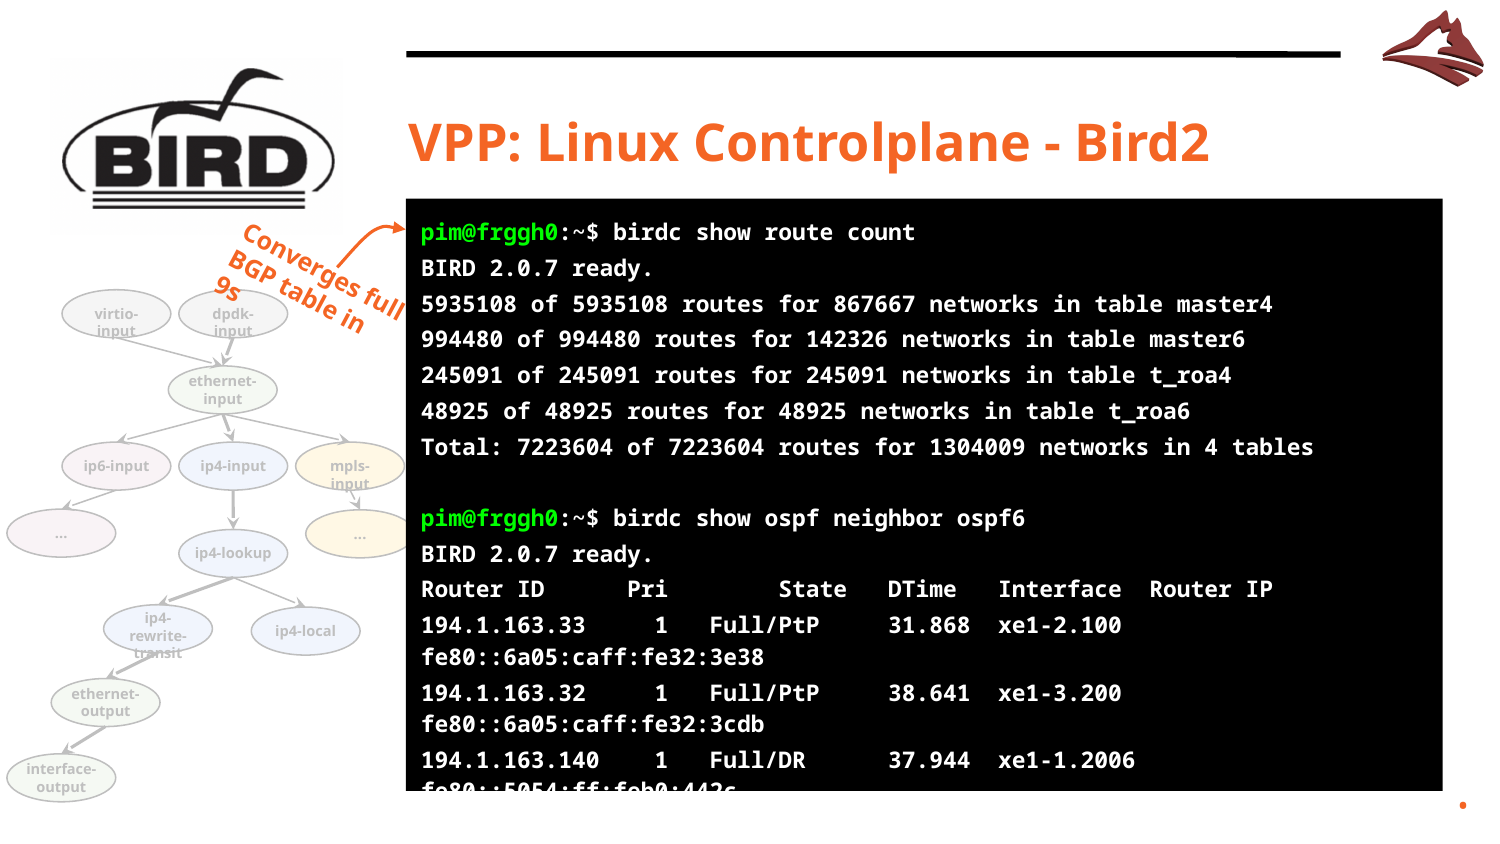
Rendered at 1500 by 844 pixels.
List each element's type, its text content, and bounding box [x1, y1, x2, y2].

text_box Converges full BGP table in 9s [189, 195, 431, 400]
title VPP: Linux Controlplane - Bird2 [393, 94, 1431, 199]
text_box ip4-local [345, 643, 361, 655]
text_box [6, 253, 405, 818]
picture [1382, 10, 1484, 87]
list pim@frggh0:~$ birdc show route count BIRD 2.0.7 ready. 5935108 of 5935108 routes for 867667 networks in table master4 994480 of 994480 routes for 142326 networks in table master6 245091 of 245091 routes for 245091 networks in table t_roa4 48925 of 48925 routes for 48925 networks in table t_roa6 Total: 7223604 of 7223604 routes for 1304009 networks in 4 tables pim@frggh0:~$ birdc show ospf neighbor ospf6 BIRD 2.0.7 ready. Router ID Pri State DTime Interface Router IP 194.1.163.33 1 Full/PtP 31.868 xe1-2.100 fe80::6a05:caff:fe32:3e38 194.1.163.32 1 Full/PtP 38.641 xe1-3.200 fe80::6a05:caff:fe32:3cdb 194.1.163.140 1 Full/DR 37.944 xe1-1.2006 fe80::5054:ff:feb0:442c [405, 198, 1443, 791]
picture [50, 58, 343, 235]
text_box • [1442, 772, 1496, 838]
